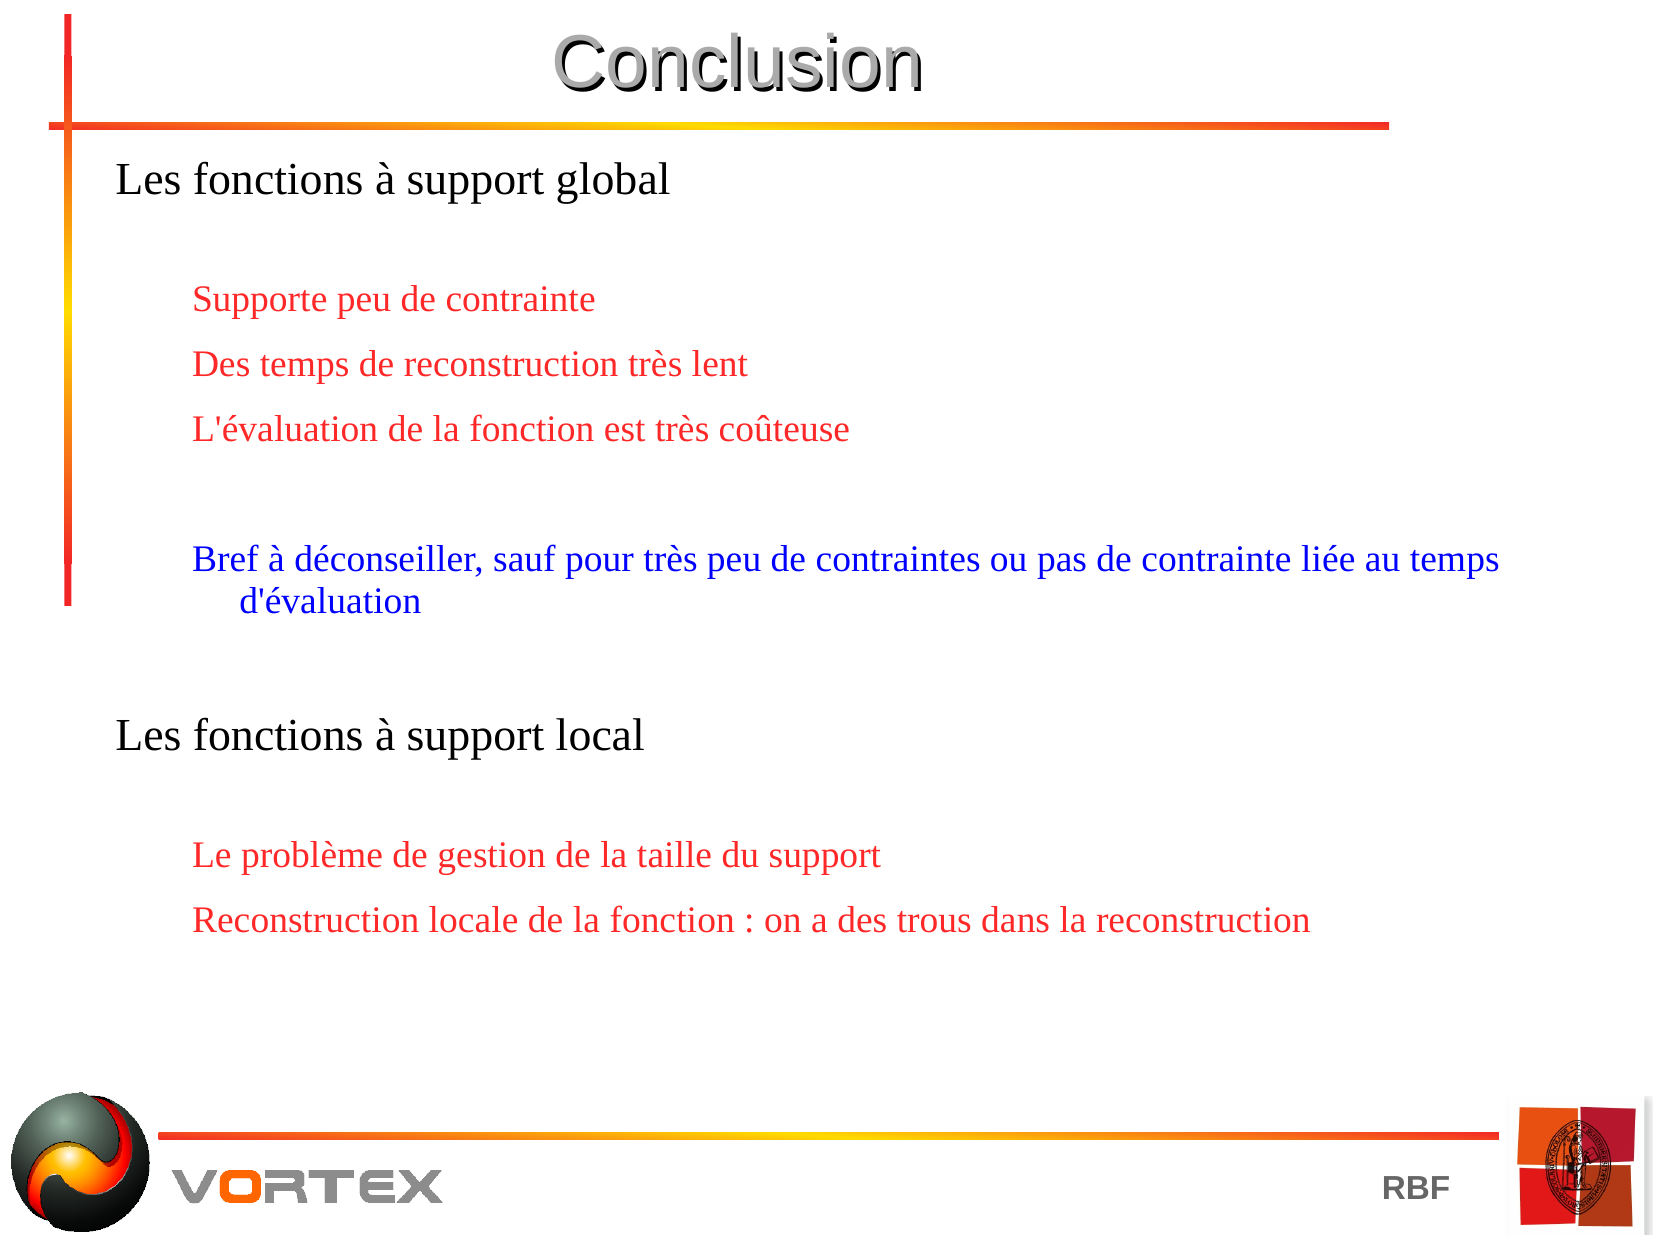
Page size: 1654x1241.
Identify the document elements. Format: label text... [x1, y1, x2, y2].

picture [1505, 1096, 1653, 1235]
title Conclusion [82, 4, 1392, 120]
picture [11, 1092, 443, 1232]
list Les fonctions à support global Supporte peu de contrainte Des temps de reconstruction très lent L'évaluation de la fonction est très coûteuse Bref à déconseiller, sauf pour très peu de contraintes ou pas de contrainte liée au temps d'évaluation Les fonctions à support local Le problème de gestion de la taille du support Reconstruction locale de la fonction : on a des trous dans la reconstruction [97, 153, 1571, 1109]
